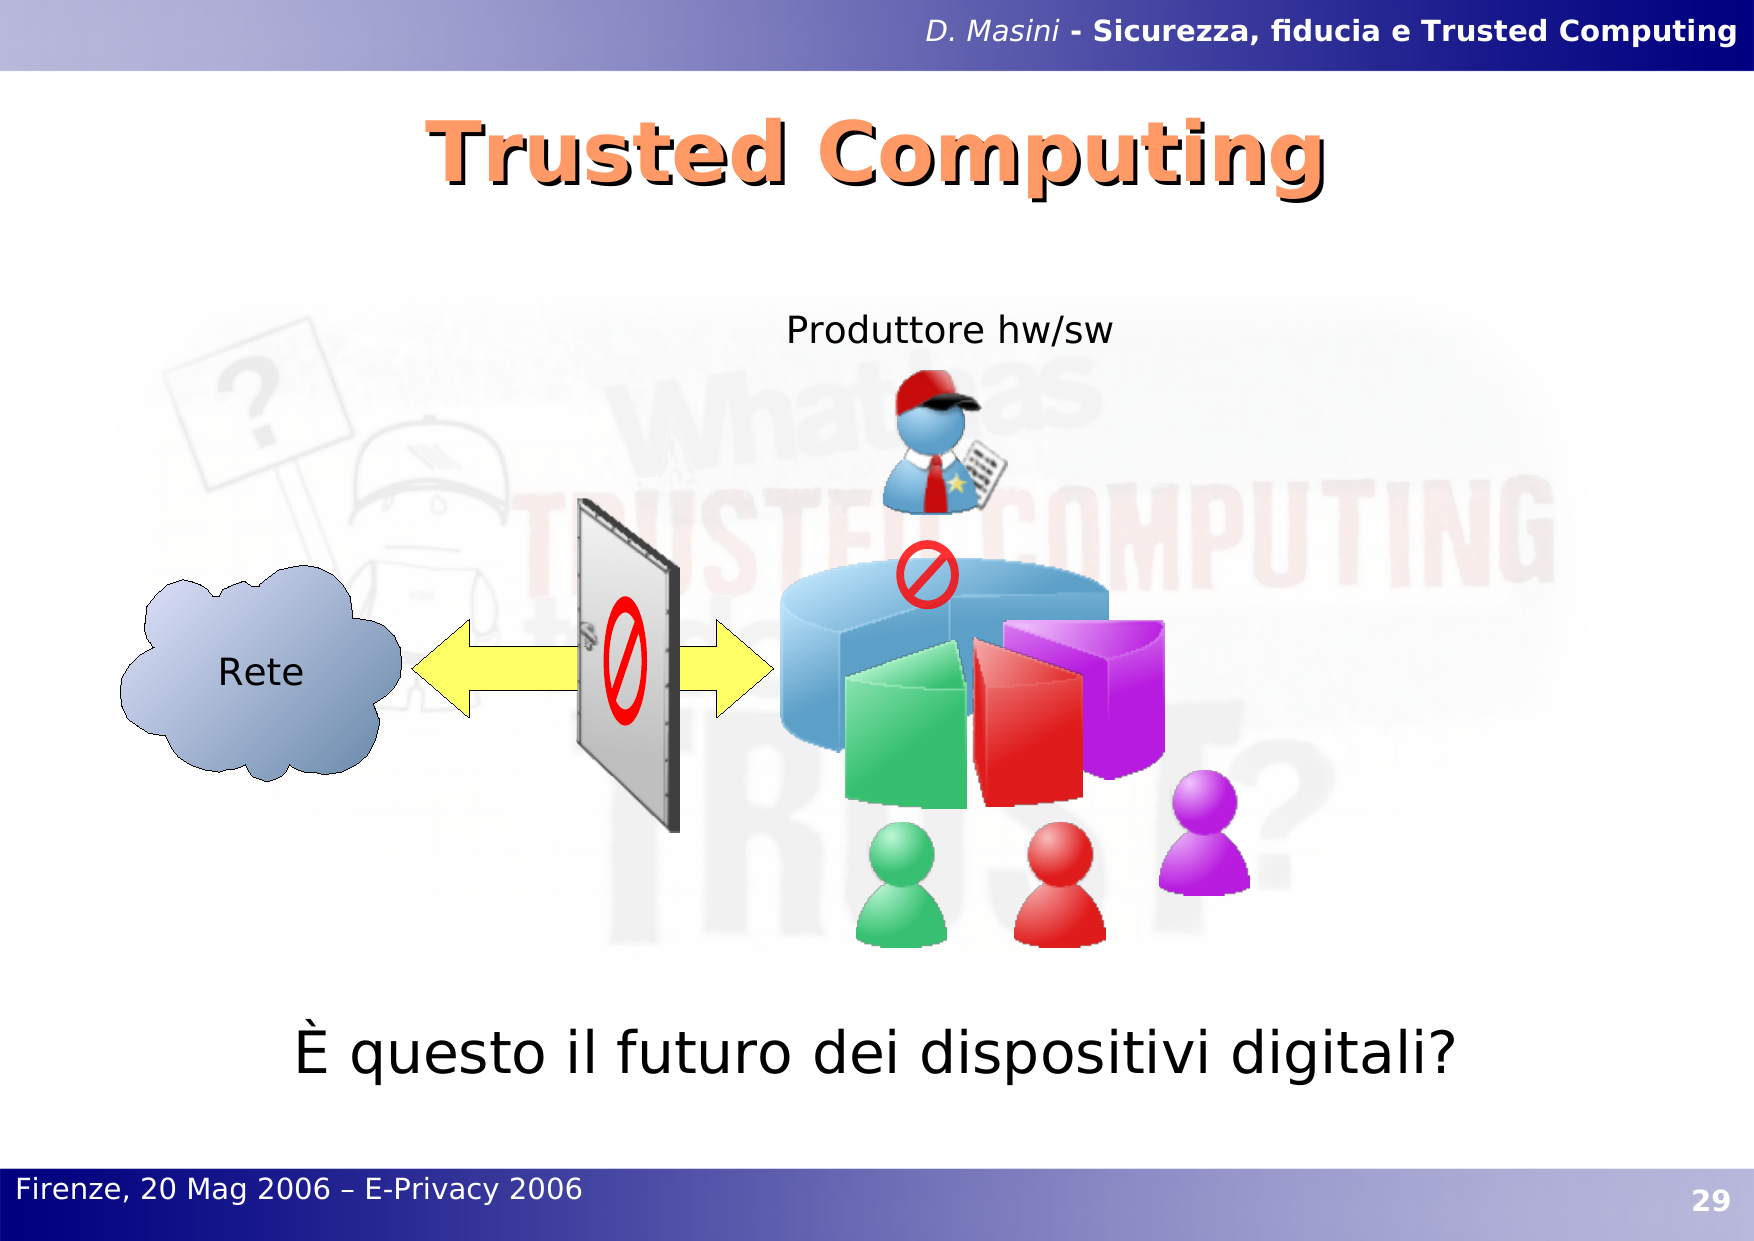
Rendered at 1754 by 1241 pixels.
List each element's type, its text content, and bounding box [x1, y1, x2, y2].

text_box Produttore hw/sw [785, 310, 1115, 354]
title Trusted Computing [87, 49, 1667, 257]
text_box D. Masini - Sicurezza, fiducia e Trusted Computing [602, 7, 1754, 63]
text_box [603, 596, 648, 726]
text_box [411, 619, 576, 718]
text_box Rete [120, 565, 402, 782]
text_box [680, 619, 774, 718]
text_box <number> [1641, 1185, 1732, 1223]
text_box Firenze, 20 Mag 2006 – E-Privacy 2006 [0, 1175, 1314, 1234]
picture [0, 0, 1754, 1241]
text_box È questo il futuro dei dispositivi digitali? [293, 1021, 1460, 1094]
text_box [896, 540, 959, 610]
